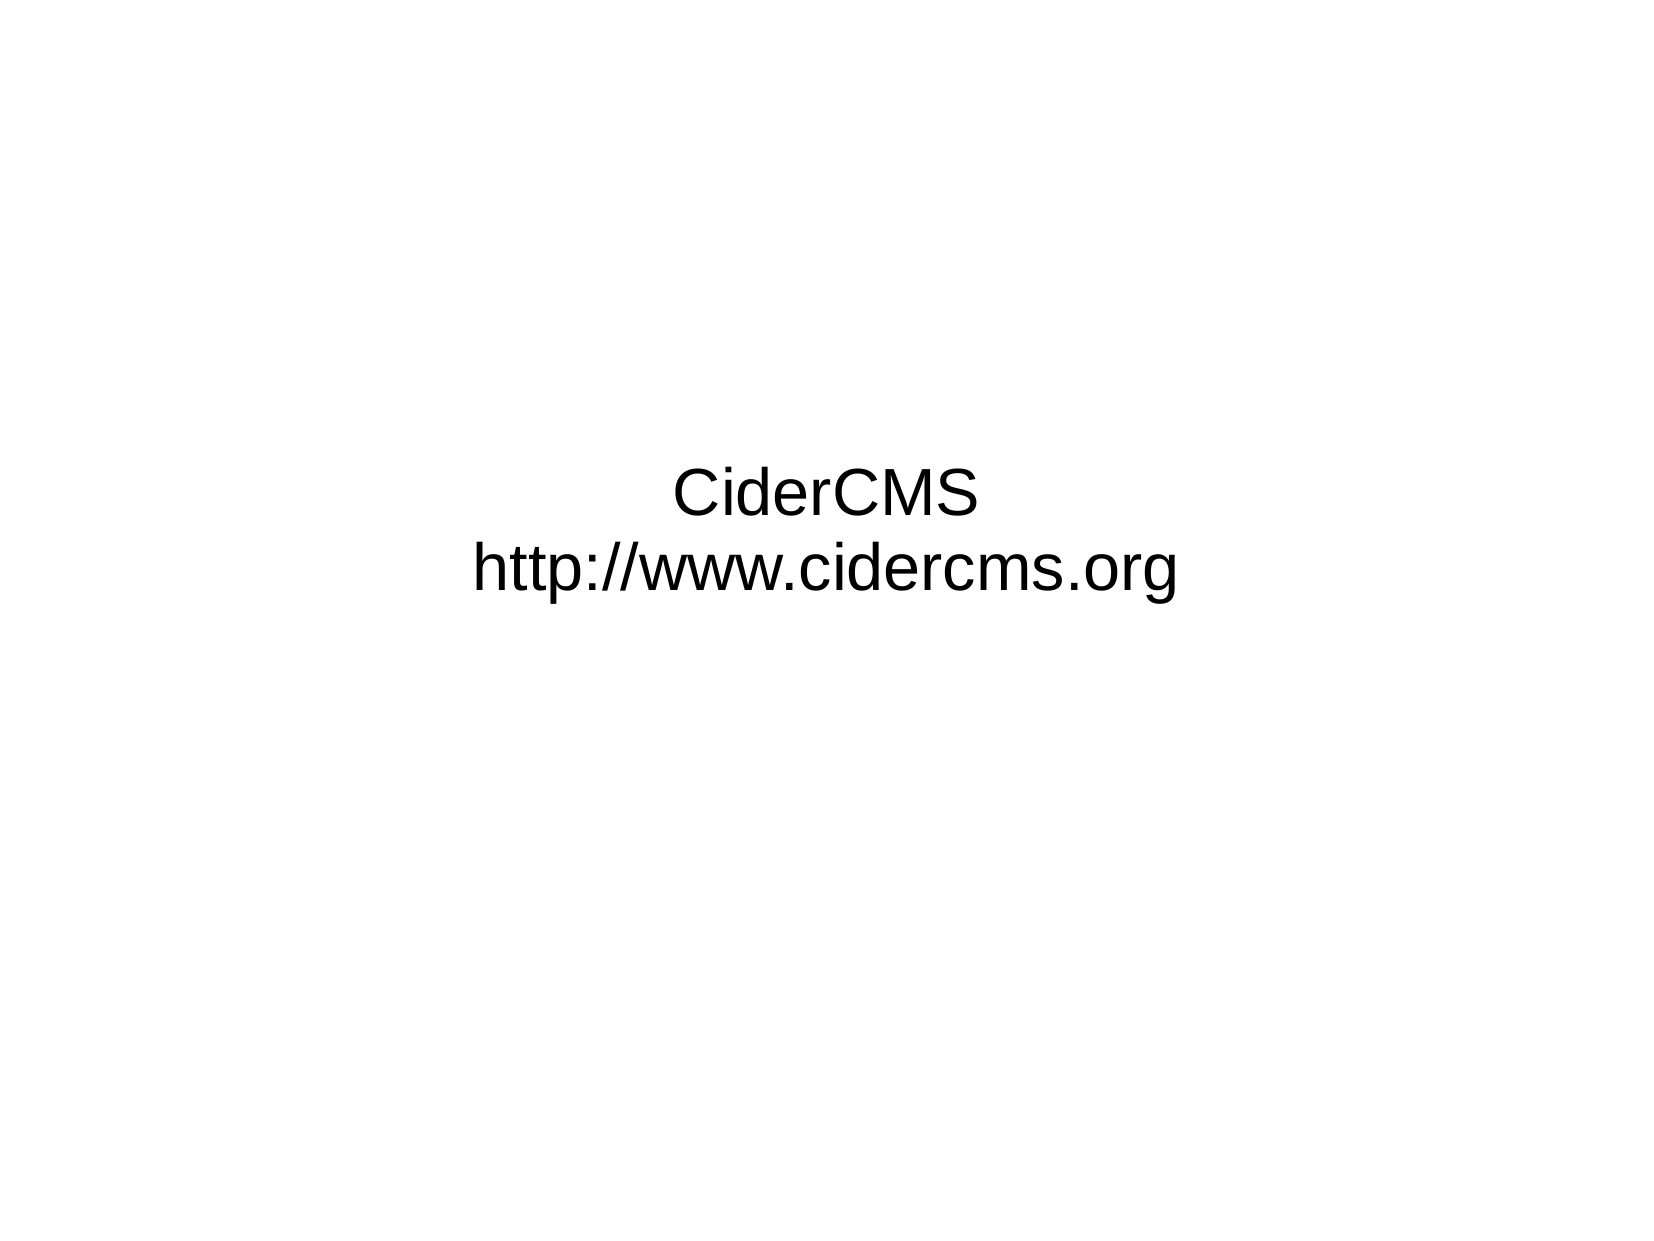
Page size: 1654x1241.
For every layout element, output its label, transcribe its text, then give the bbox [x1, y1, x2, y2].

subtitle CiderCMS http://www.cidercms.org [82, 49, 1571, 1010]
